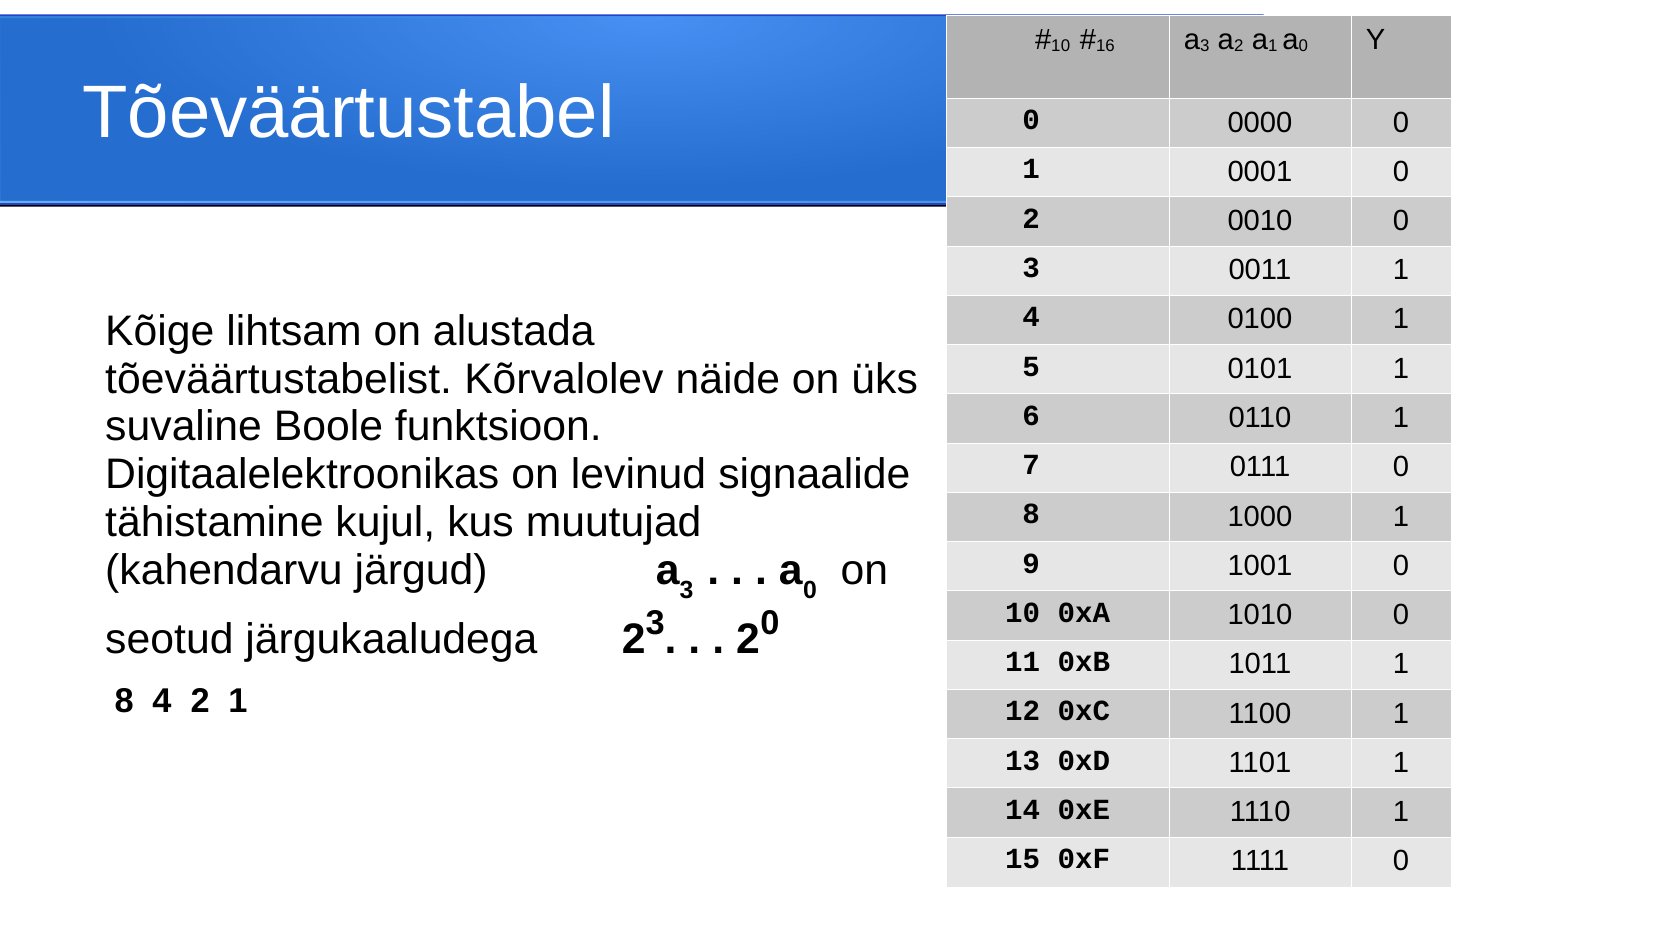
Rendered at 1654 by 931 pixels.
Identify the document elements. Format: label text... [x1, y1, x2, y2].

table_cell 14 0xE [947, 788, 1169, 837]
table_cell 1 [1352, 296, 1451, 344]
table_cell 1100 [1170, 690, 1351, 738]
table_cell 1 [1352, 493, 1451, 541]
table_cell 1 [1352, 690, 1451, 738]
table_cell 0100 [1170, 296, 1351, 344]
table_cell 1011 [1170, 641, 1351, 689]
table_cell 5 [947, 345, 1169, 393]
table_cell 0 [1352, 197, 1451, 246]
table_cell 8 [947, 493, 1169, 541]
table_header a3 a2 a1 a0 [1170, 16, 1351, 98]
table_cell 1 [1352, 394, 1451, 443]
title Tõeväärtustabel [82, 35, 946, 189]
table_cell 10 0xA [947, 591, 1169, 640]
table_cell 0 [1352, 99, 1451, 147]
table_cell 4 [947, 296, 1169, 344]
table_cell 0000 [1170, 99, 1351, 147]
table_cell 1 [1352, 247, 1451, 295]
table_cell 3 [947, 247, 1169, 295]
table_cell 1010 [1170, 591, 1351, 640]
table_cell 1110 [1170, 788, 1351, 837]
table_cell 0 [1352, 542, 1451, 590]
table_cell 1101 [1170, 739, 1351, 787]
table_cell 1 [1352, 641, 1451, 689]
table_cell 12 0xC [947, 690, 1169, 738]
table_cell 1 [1352, 739, 1451, 787]
list Kõige lihtsam on alustada tõeväärtustabelist. Kõrvalolev näide on üks suvaline Boole funktsioon. Digitaalelektroonikas on levinud signaalide tähistamine kujul, kus muutujad (kahendarvu järgud) a3 . . . a0 on seotud järgukaaludega 23. . . 20 8 4 2 1 [49, 240, 931, 780]
table_cell 0 [1352, 148, 1451, 196]
table_cell 0010 [1170, 197, 1351, 246]
table_cell 1 [947, 148, 1169, 196]
table_cell 2 [947, 197, 1169, 246]
table_cell 1 [1352, 345, 1451, 393]
table_cell 0111 [1170, 444, 1351, 492]
table_header Y [1352, 16, 1451, 98]
table_cell 0001 [1170, 148, 1351, 196]
table_cell 0 [947, 99, 1169, 147]
table_cell 15 0xF [947, 838, 1169, 887]
table_cell 0101 [1170, 345, 1351, 393]
table_cell 11 0xB [947, 641, 1169, 689]
table_cell 0 [1352, 591, 1451, 640]
table_cell 9 [947, 542, 1169, 590]
table_cell 1 [1352, 788, 1451, 837]
table_cell 0 [1352, 444, 1451, 492]
table_cell 1000 [1170, 493, 1351, 541]
table_cell 0011 [1170, 247, 1351, 295]
table_cell 0110 [1170, 394, 1351, 443]
table_header #10 #16 [947, 16, 1169, 98]
table_cell 0 [1352, 838, 1451, 887]
table_cell 1111 [1170, 838, 1351, 887]
table_cell 7 [947, 444, 1169, 492]
table_cell 1001 [1170, 542, 1351, 590]
table_cell 6 [947, 394, 1169, 443]
table_cell 13 0xD [947, 739, 1169, 787]
